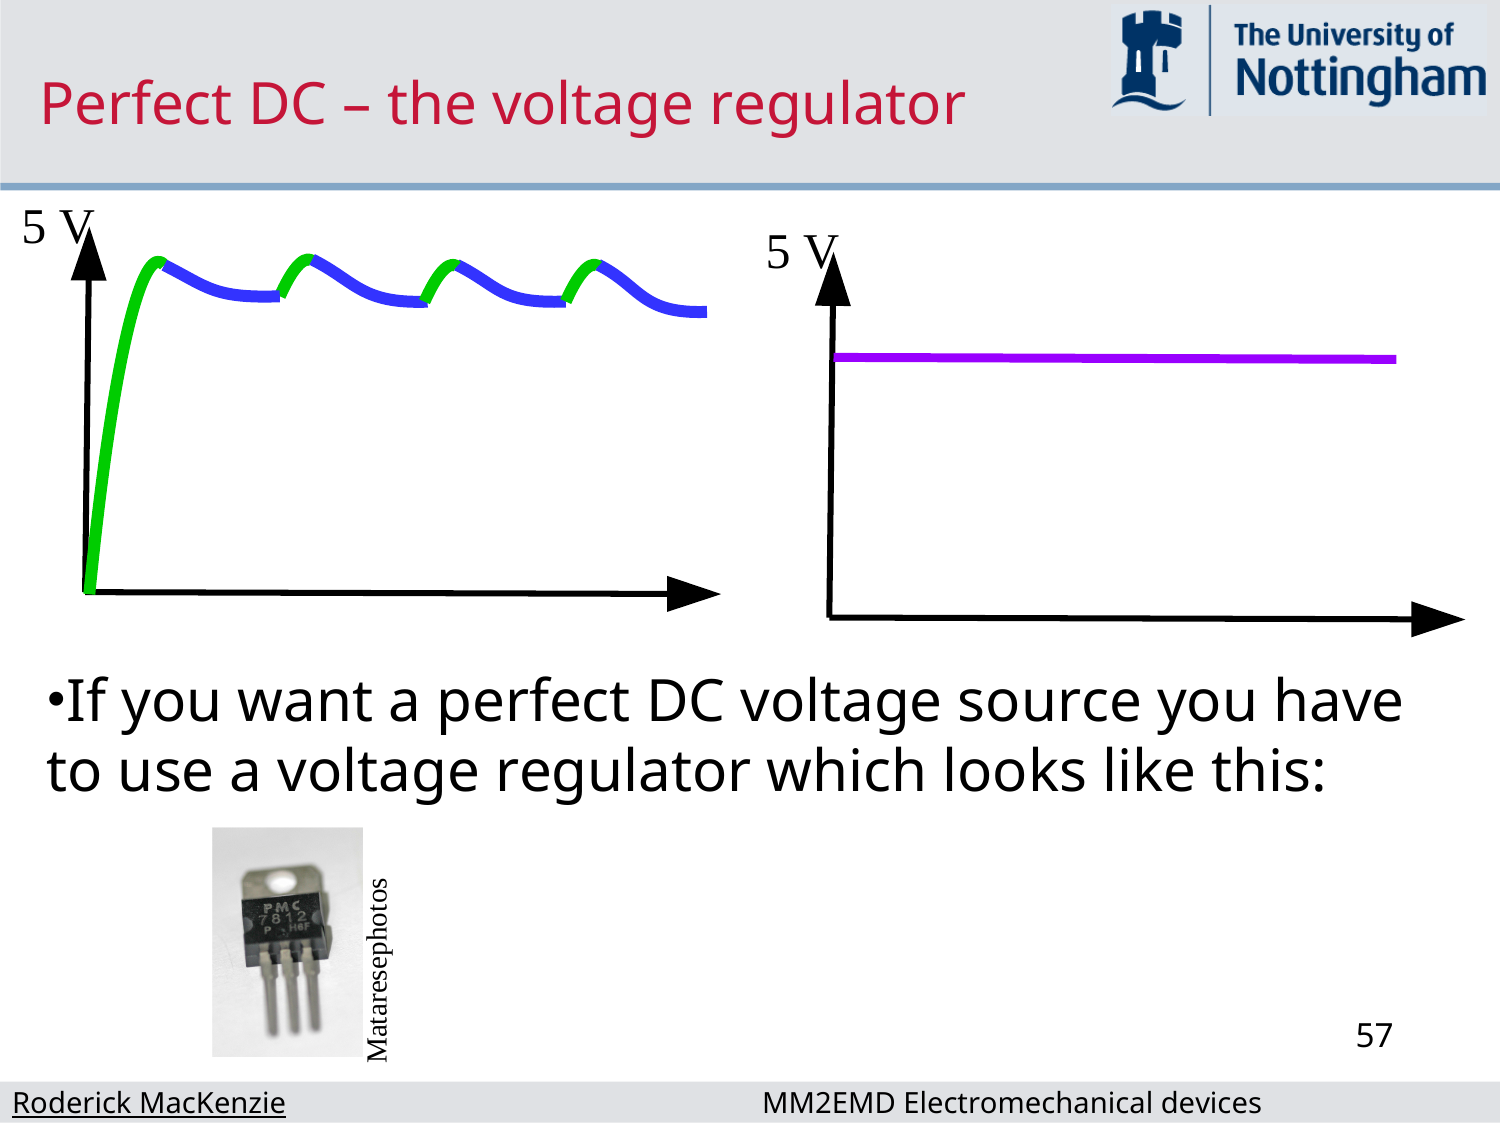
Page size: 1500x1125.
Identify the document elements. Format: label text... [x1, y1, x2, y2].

text_box If you want a perfect DC voltage source you have to use a voltage regulator which looks like this: [31, 656, 1472, 965]
title Perfect DC – the voltage regulator [24, 0, 1011, 212]
text_box 5 V [750, 211, 1060, 405]
text_box <number> [1340, 1006, 1500, 1077]
text_box 5 V [6, 185, 316, 379]
text_box Mataresephotos [350, 731, 425, 1079]
picture [1111, 4, 1487, 116]
text_box 5 V [124, 266, 316, 379]
picture [212, 827, 350, 1057]
